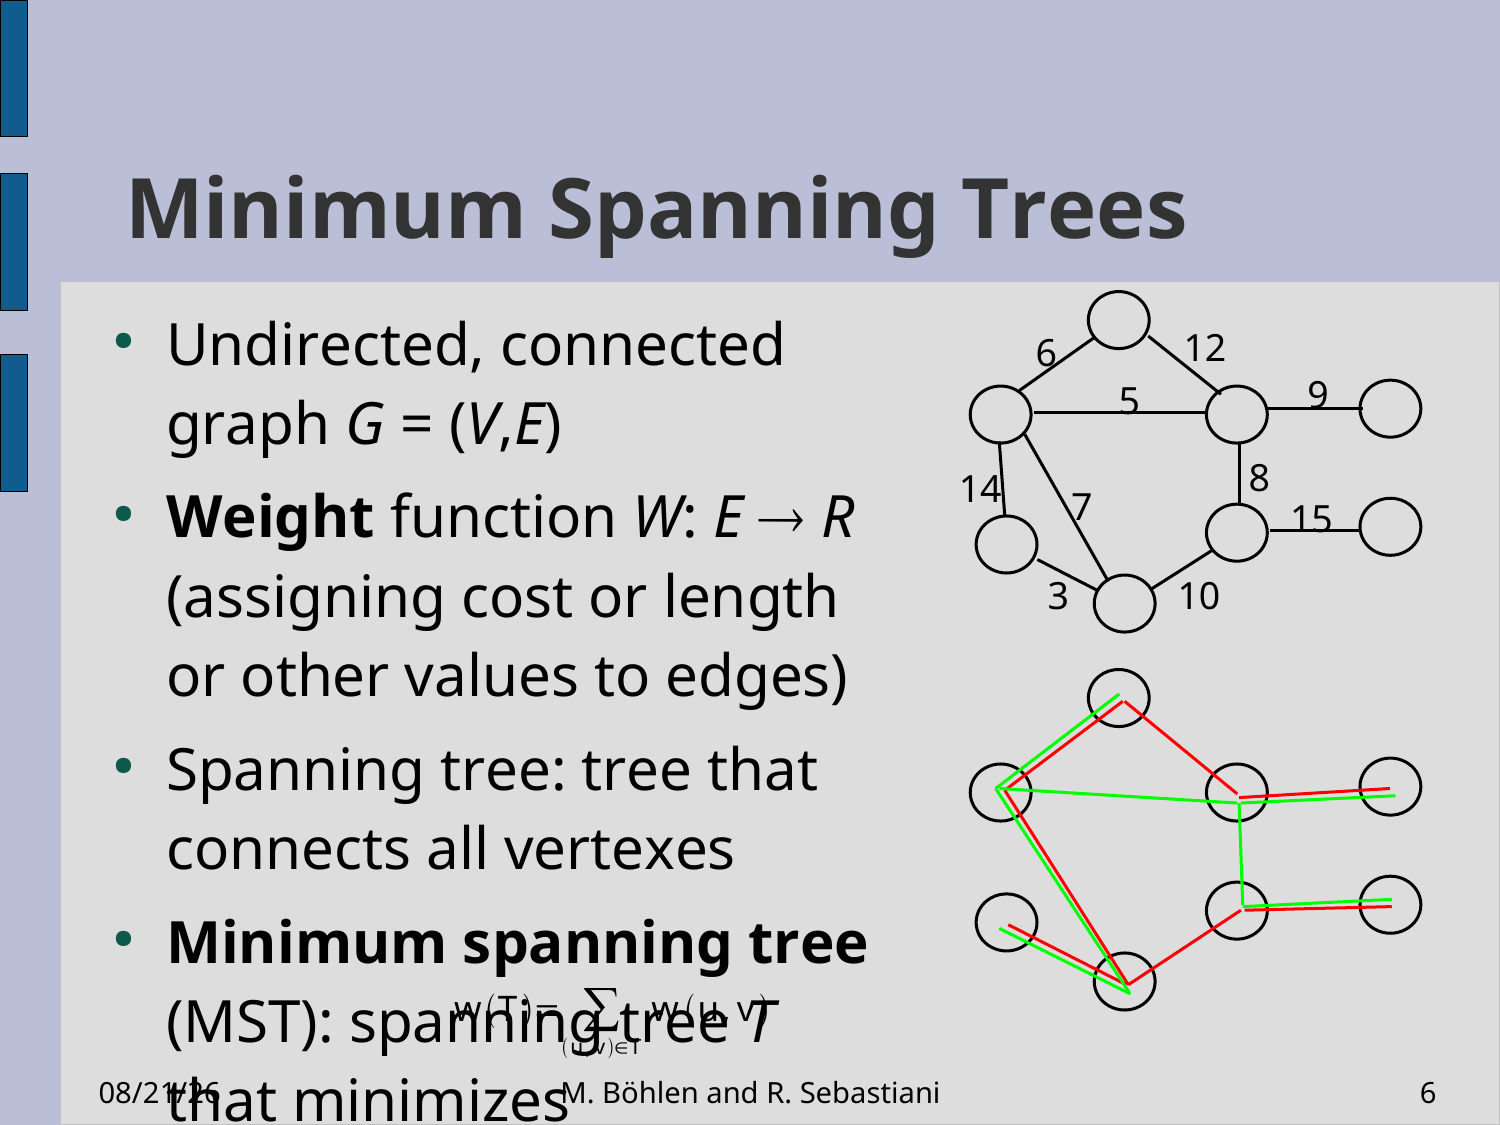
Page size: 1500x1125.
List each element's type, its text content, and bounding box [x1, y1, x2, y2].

list Undirected, connected graph G = (V,E) Weight function W: E  R (assigning cost or length or other values to edges) Spanning tree: tree that connects all vertexes Minimum spanning tree (MST): spanning tree T that minimizes [80, 294, 914, 1063]
text_box 15 [1273, 483, 1348, 547]
text_box 5 [1102, 365, 1156, 429]
text_box 12 [1167, 312, 1242, 376]
text_box 10 [1161, 560, 1236, 624]
text_box 6 [1019, 317, 1073, 381]
title Minimum Spanning Trees [110, 67, 1392, 271]
text_box 3 [1031, 560, 1085, 624]
text_box 14 [942, 453, 1017, 517]
text_box 9 [1291, 359, 1345, 423]
text_box 7 [1054, 471, 1109, 535]
chart [443, 986, 778, 1061]
text_box 8 [1232, 442, 1286, 506]
